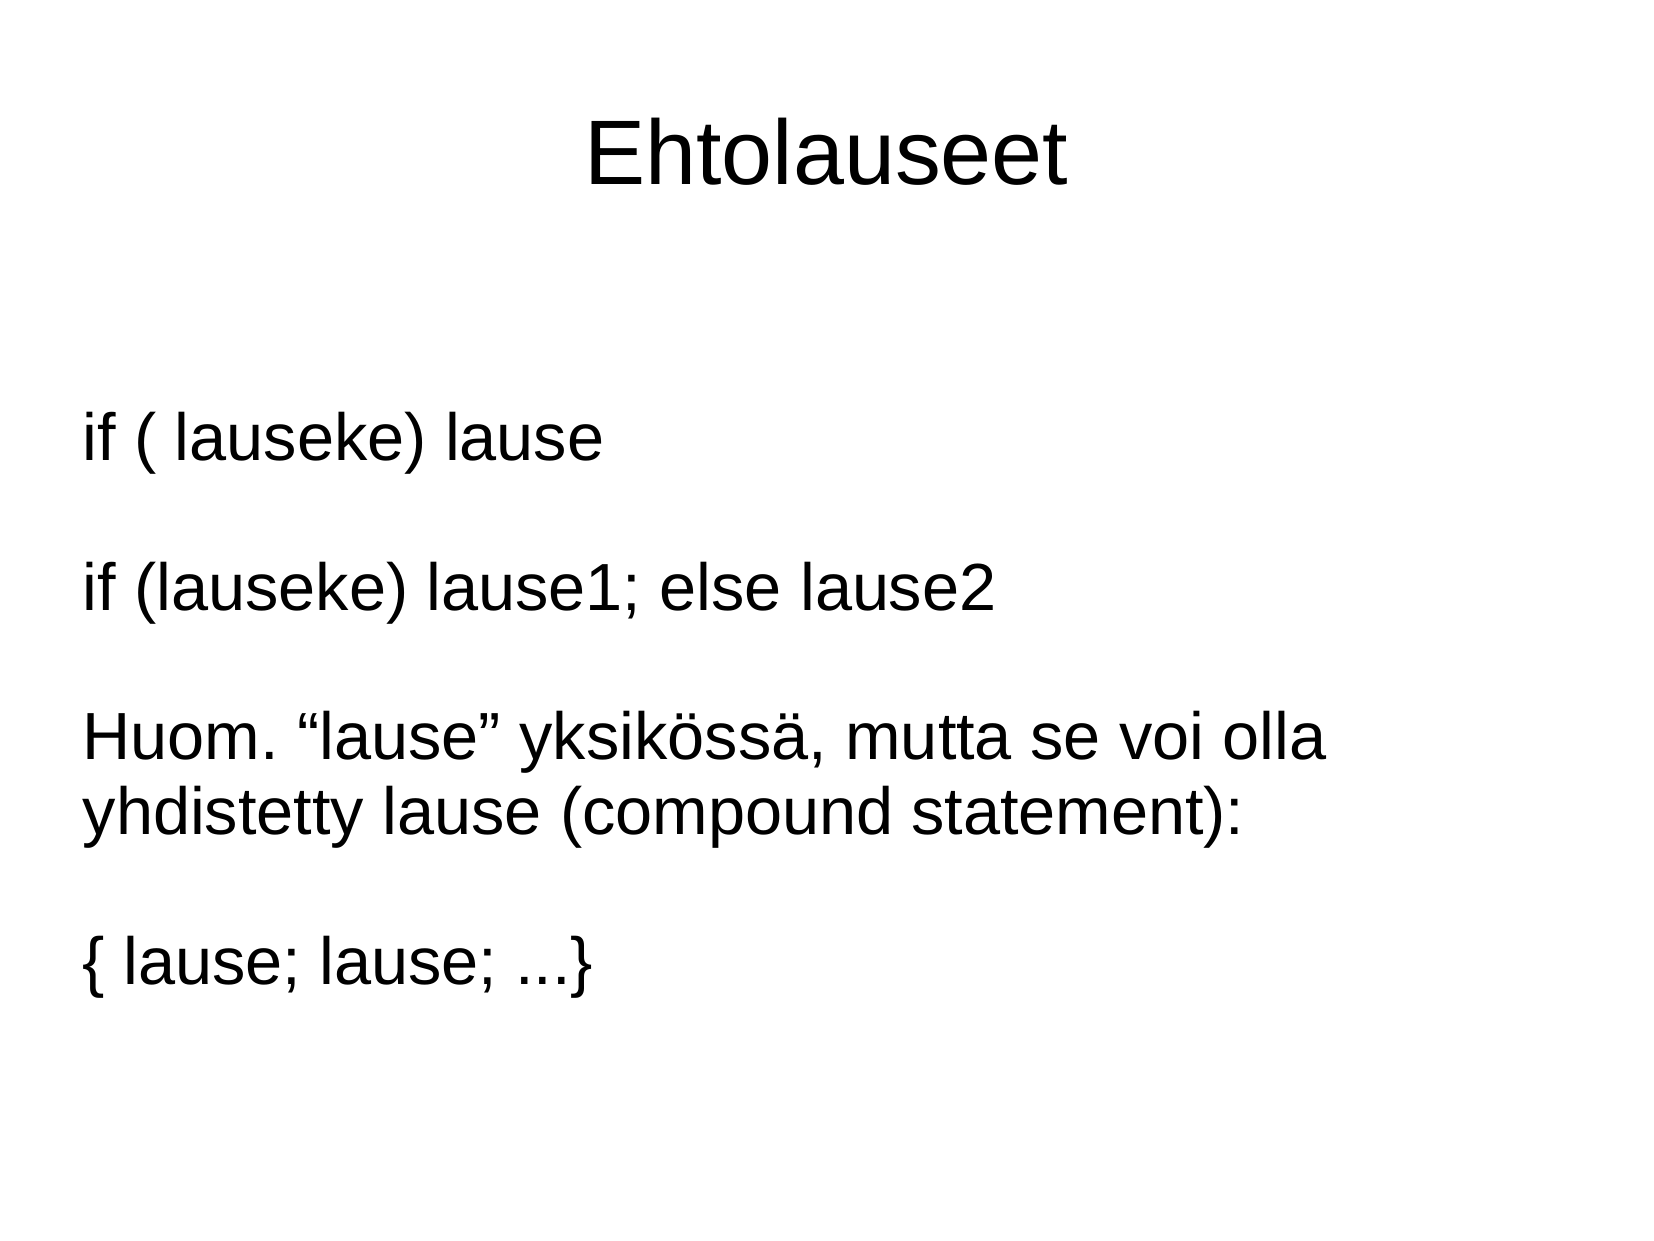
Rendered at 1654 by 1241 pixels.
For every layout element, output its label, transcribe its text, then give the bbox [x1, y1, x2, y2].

title Ehtolauseet [82, 49, 1571, 257]
subtitle if ( lauseke) lause if (lauseke) lause1; else lause2 Huom. “lause” yksikössä, mutta se voi olla yhdistetty lause (compound statement): { lause; lause; ...} [82, 297, 1571, 1102]
